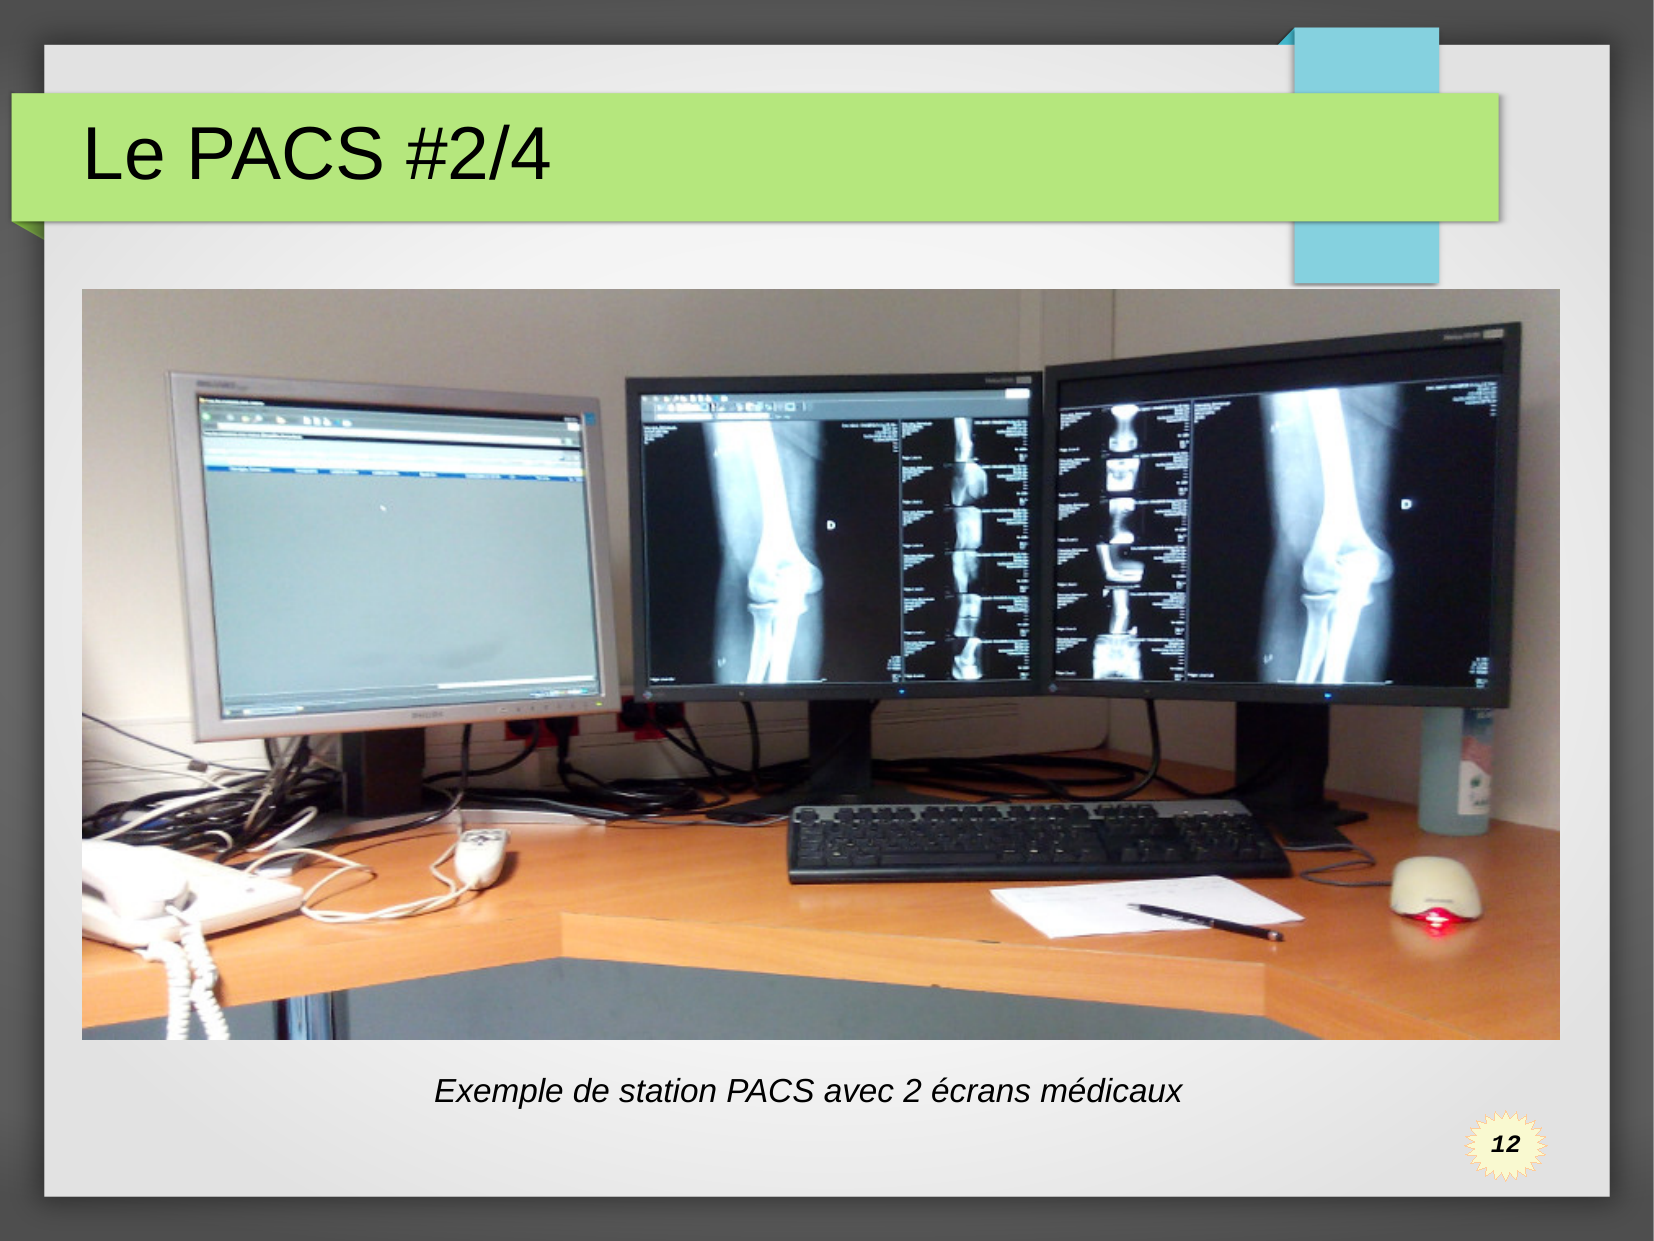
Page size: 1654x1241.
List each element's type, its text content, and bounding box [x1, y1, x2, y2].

text_box Exemple de station PACS avec 2 écrans médicaux [259, 1041, 1359, 1141]
title Le PACS #2/4 [82, 94, 1264, 213]
picture [0, 0, 1654, 1241]
